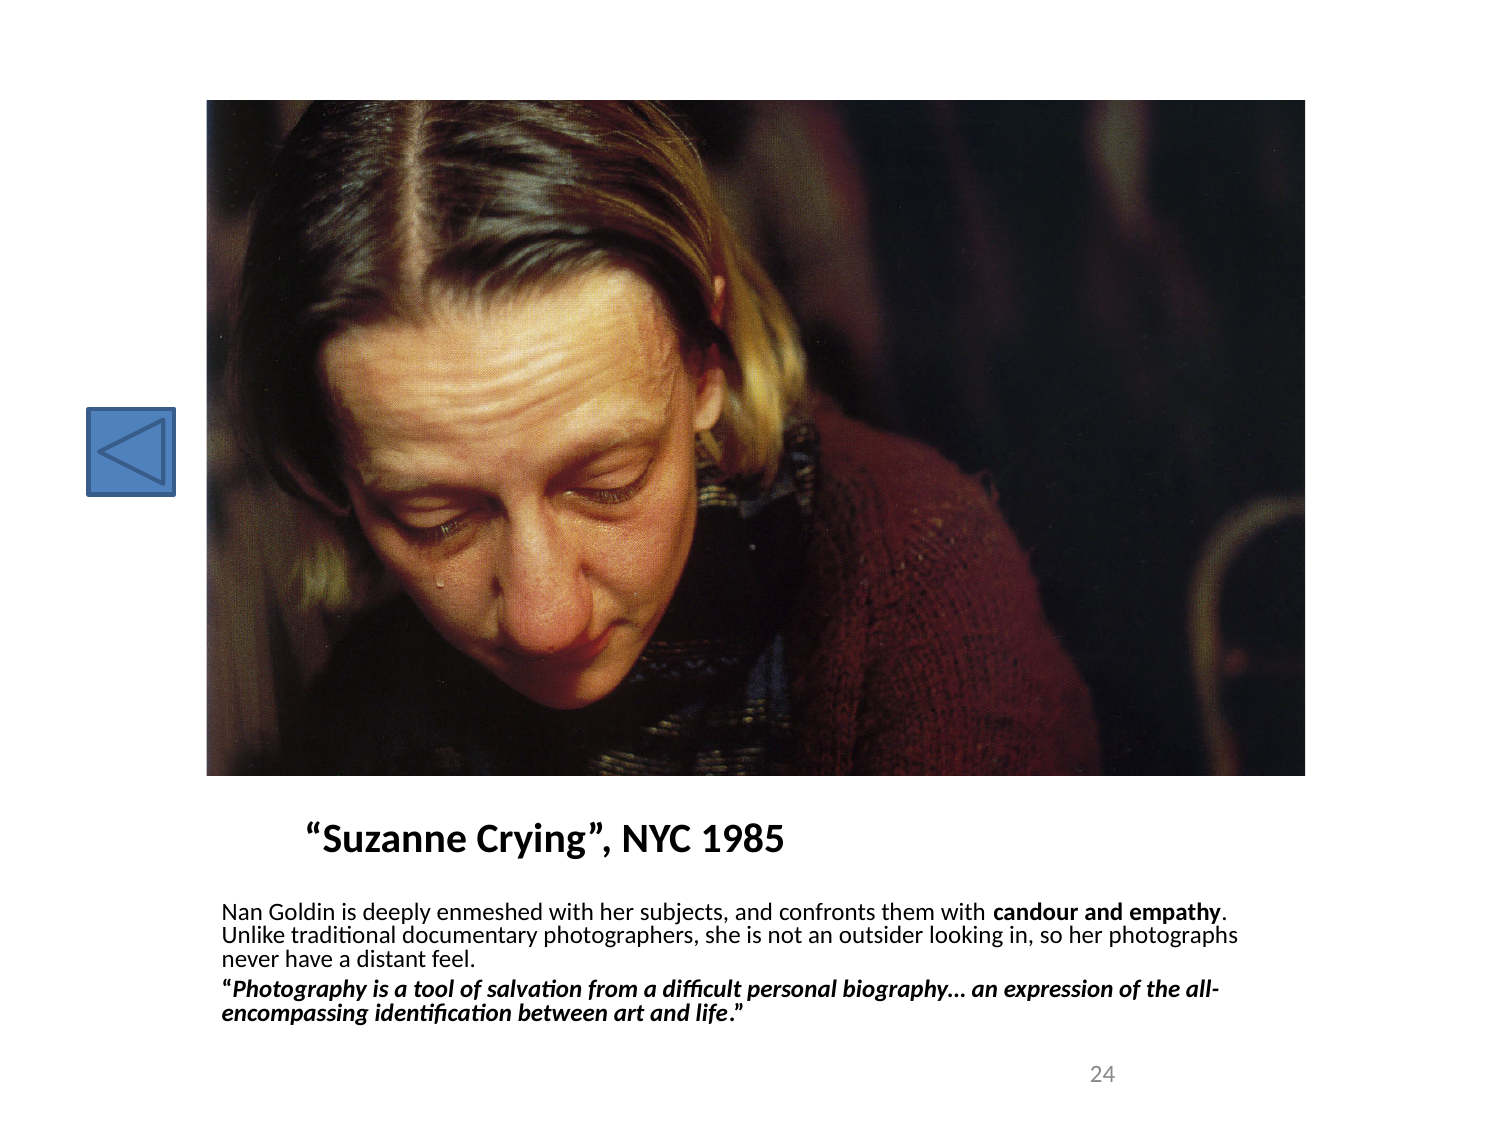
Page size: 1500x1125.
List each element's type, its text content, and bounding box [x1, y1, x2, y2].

text_box 24 [1074, 1042, 1426, 1103]
picture [206, 100, 1306, 776]
text_box [88, 408, 175, 495]
title “Suzanne Crying”, NYC 1985 [289, 776, 1190, 869]
list Nan Goldin is deeply enmeshed with her subjects, and confronts them with candour and empathy. Unlike traditional documentary photographers, she is not an outsider looking in, so her photographs never have a distant feel. “Photography is a tool of salvation from a difficult personal biography… an expression of the all-encompassing identification between art and life.” [206, 893, 1306, 1047]
